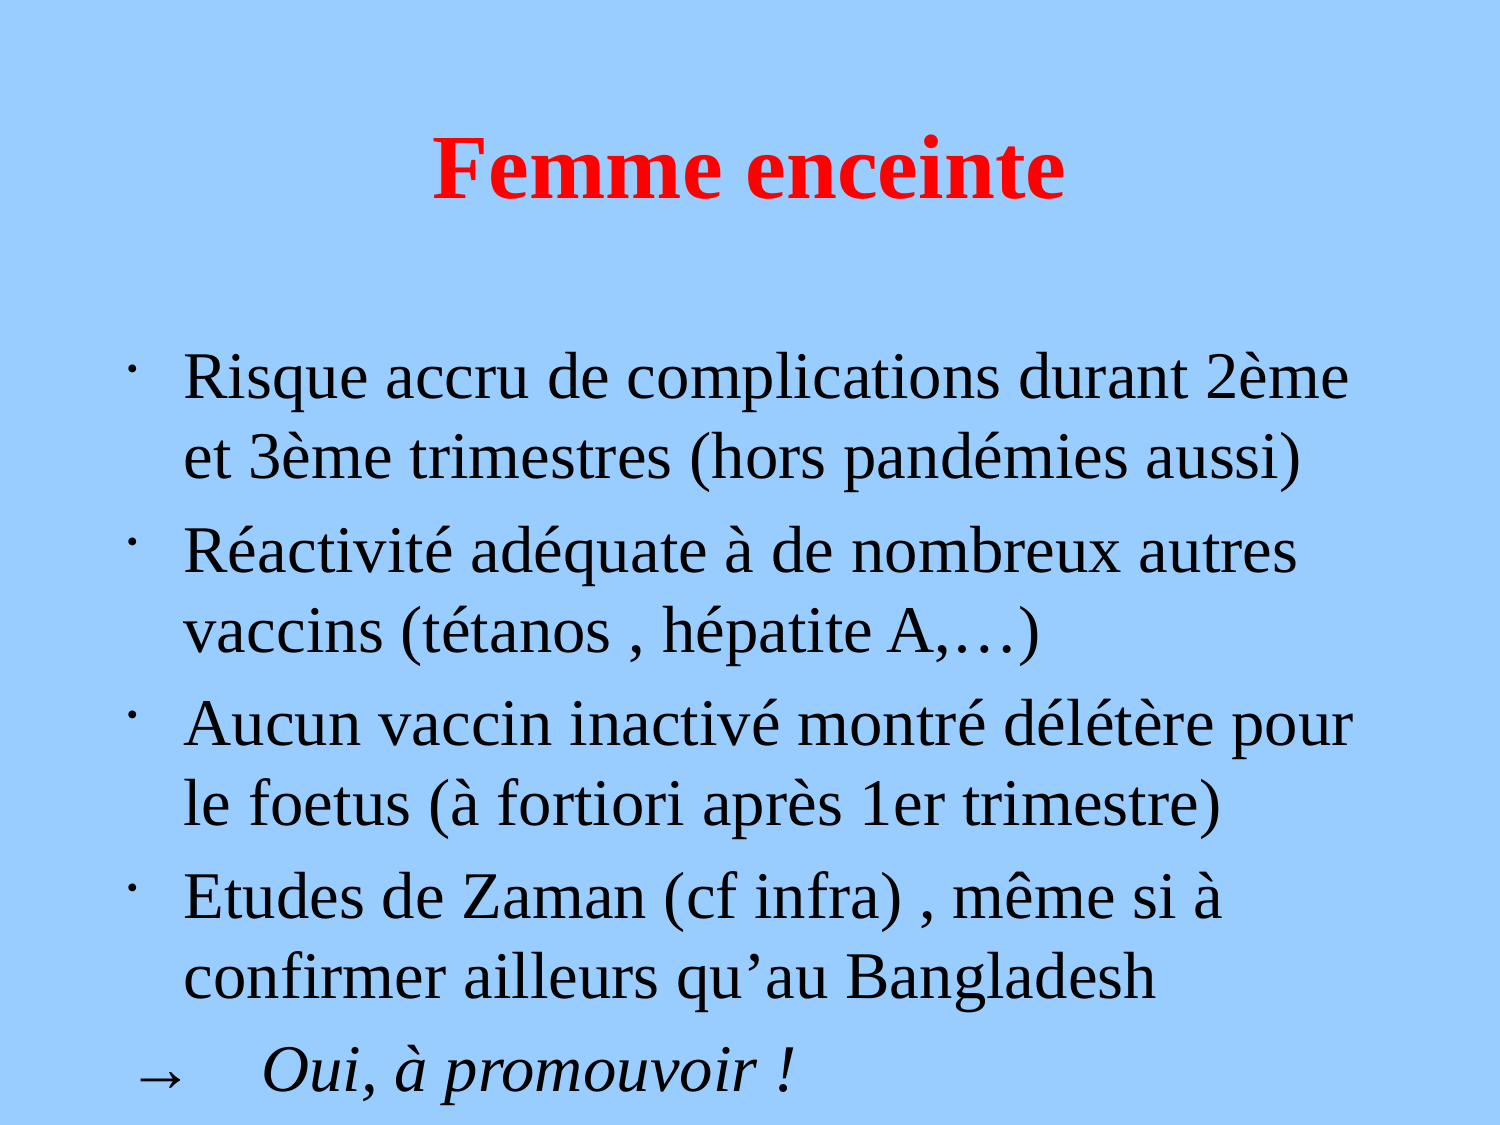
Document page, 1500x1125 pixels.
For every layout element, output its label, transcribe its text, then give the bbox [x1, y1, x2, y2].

title Femme enceinte [112, 99, 1388, 288]
list Risque accru de complications durant 2ème et 3ème trimestres (hors pandémies aussi) Réactivité adéquate à de nombreux autres vaccins (tétanos , hépatite A,…) Aucun vaccin inactivé montré délétère pour le foetus (à fortiori après 1er trimestre) Etudes de Zaman (cf infra) , même si à confirmer ailleurs qu’au Bangladesh → Oui, à promouvoir ! [112, 324, 1388, 1000]
